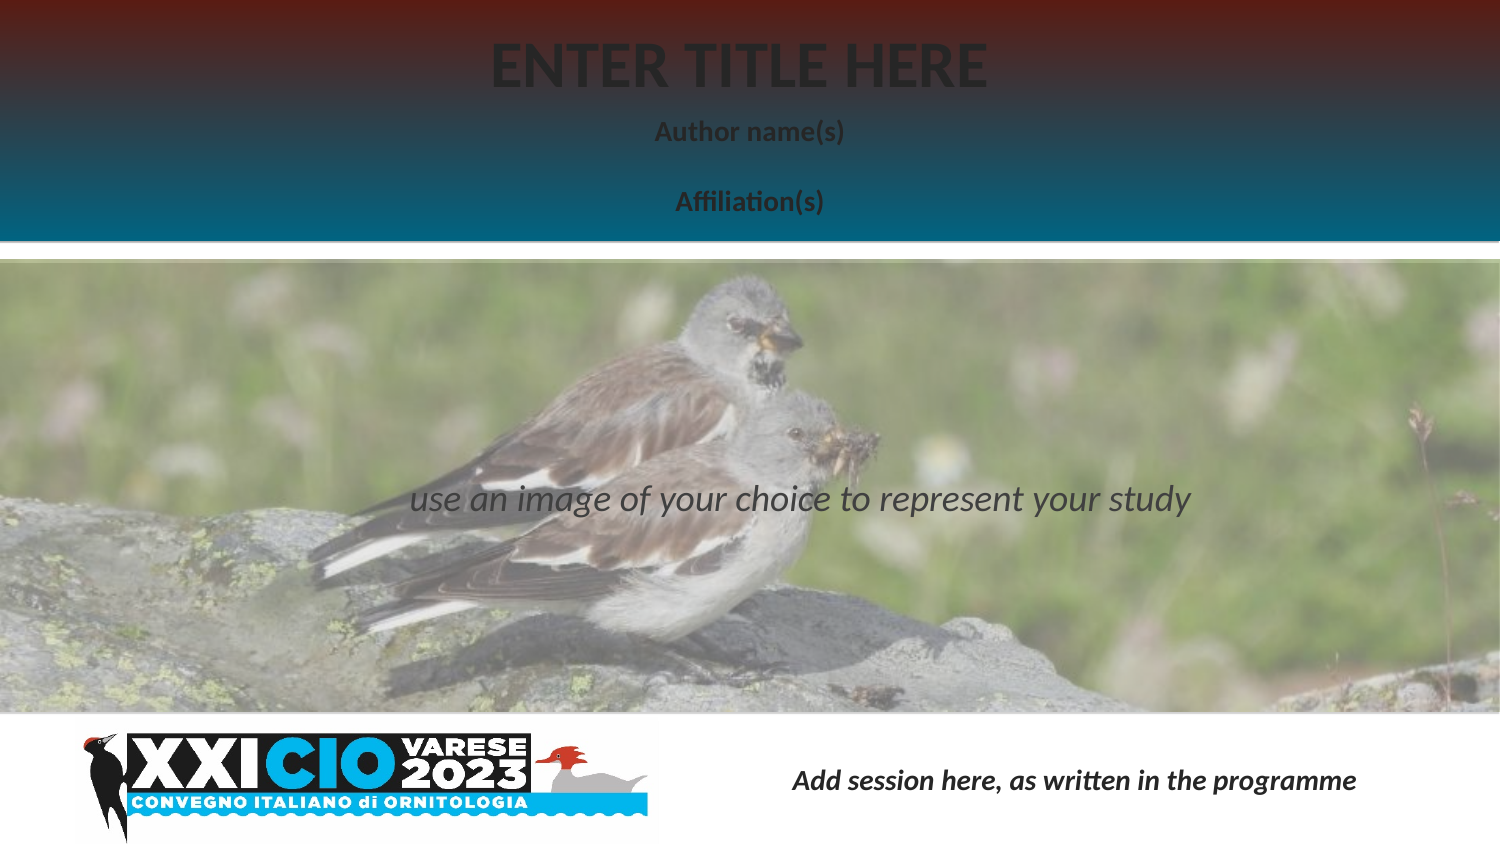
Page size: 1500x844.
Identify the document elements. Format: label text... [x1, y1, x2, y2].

text_box ENTER TITLE HERE [365, 13, 1115, 105]
picture [0, 260, 1500, 712]
text_box use an image of your choice to represent your study [394, 466, 1227, 527]
text_box Add session here, as written in the programme [649, 754, 1500, 804]
text_box Author name(s) Affiliation(s) [0, 105, 1500, 225]
